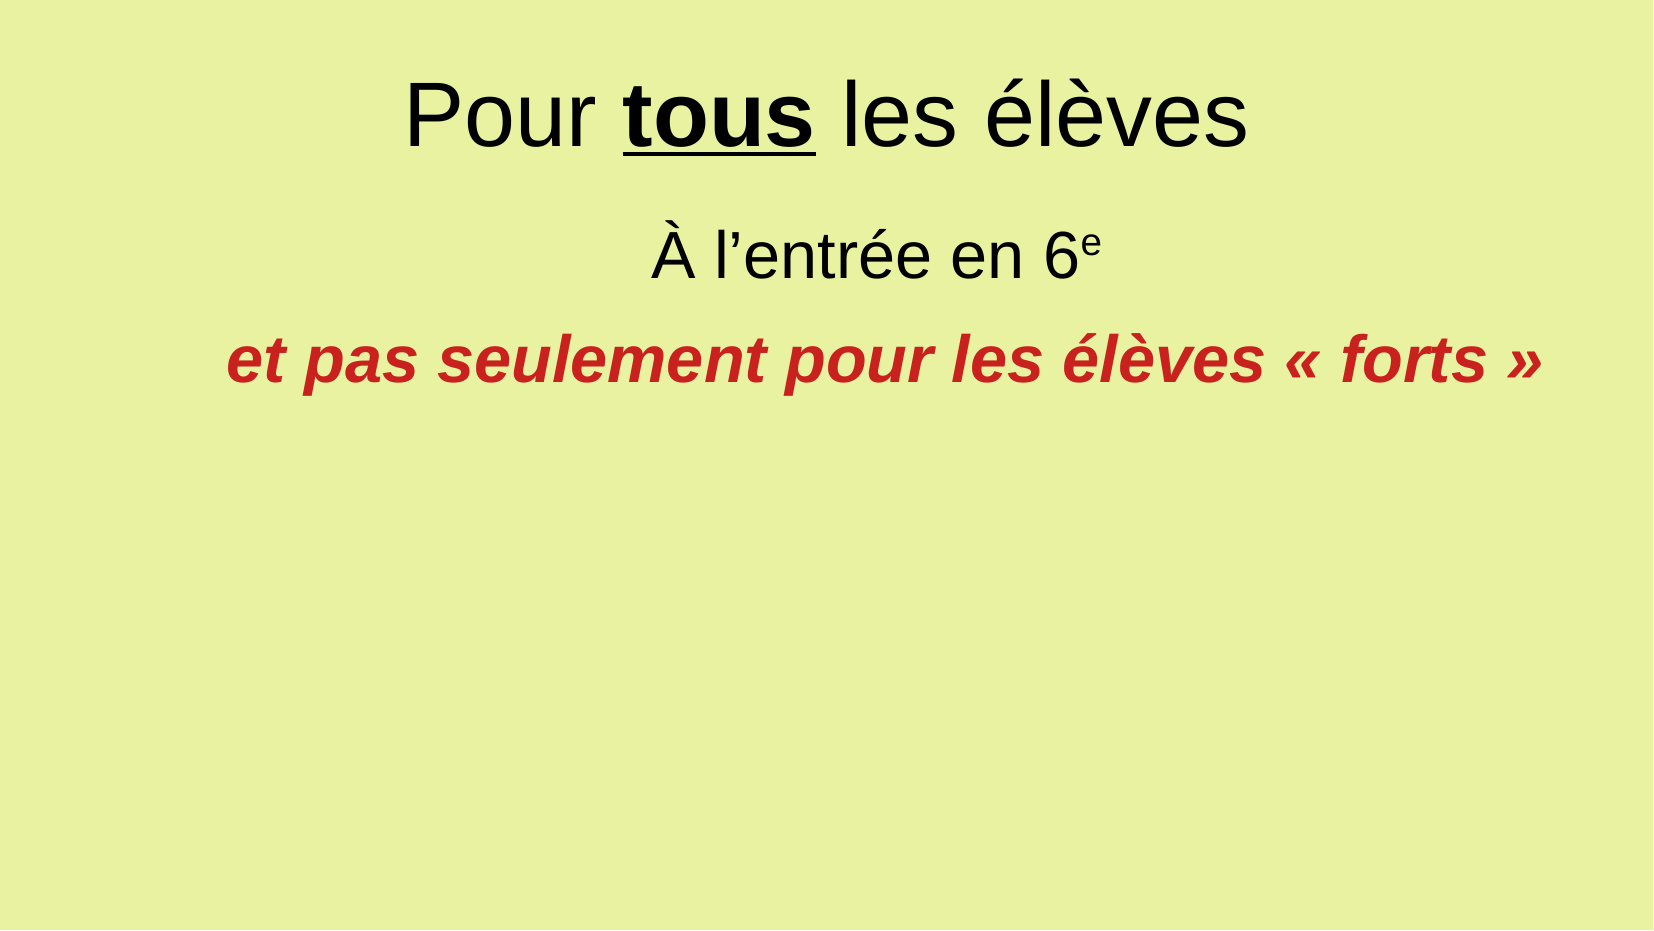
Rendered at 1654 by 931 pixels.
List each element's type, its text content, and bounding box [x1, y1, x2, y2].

list À l’entrée en 6e et pas seulement pour les élèves « forts » [106, 217, 1595, 758]
title Pour tous les élèves [82, 37, 1571, 193]
